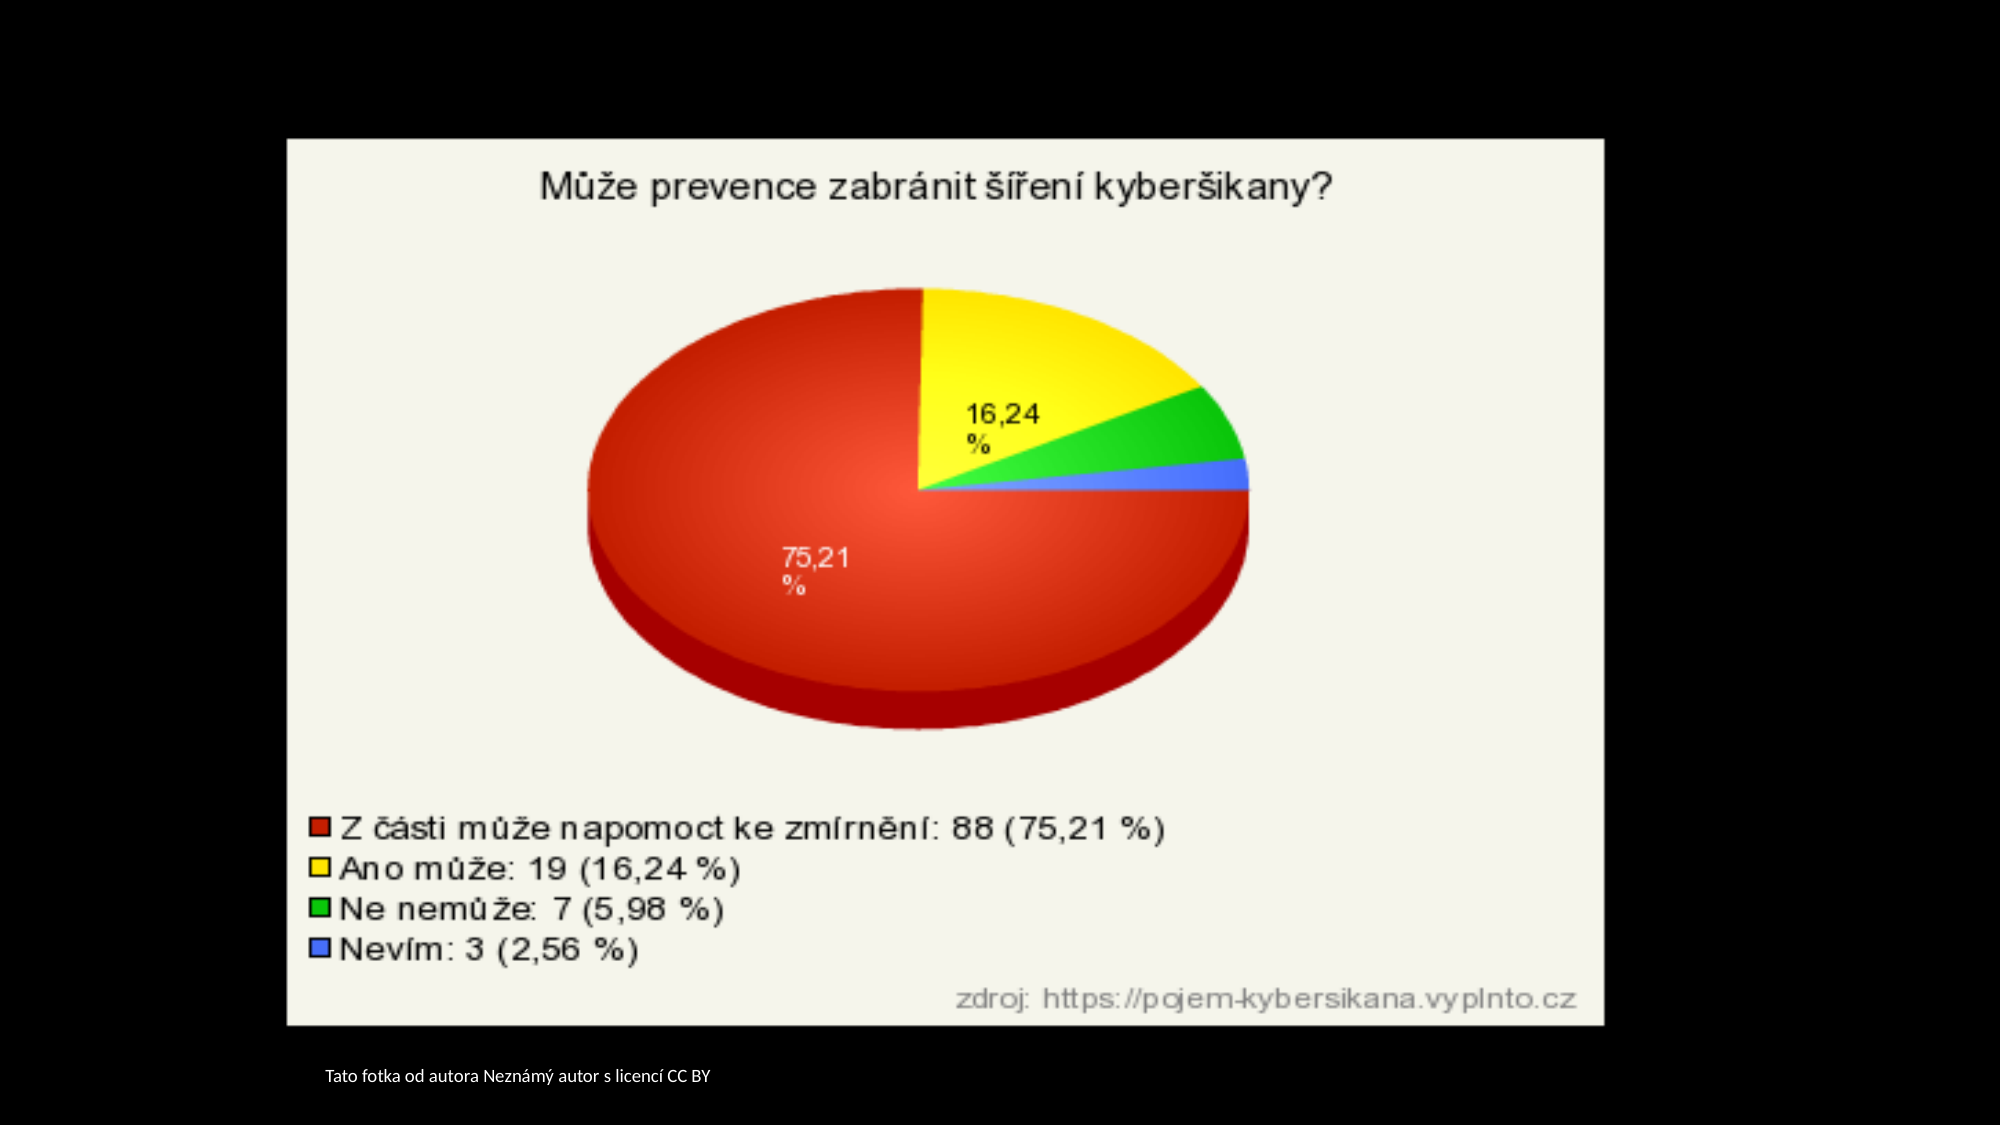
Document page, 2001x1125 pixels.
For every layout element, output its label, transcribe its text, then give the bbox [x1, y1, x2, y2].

text_box Tato fotka od autora Neznámý autor s licencí CC BY [310, 1056, 1634, 1094]
picture [285, 137, 1608, 1029]
